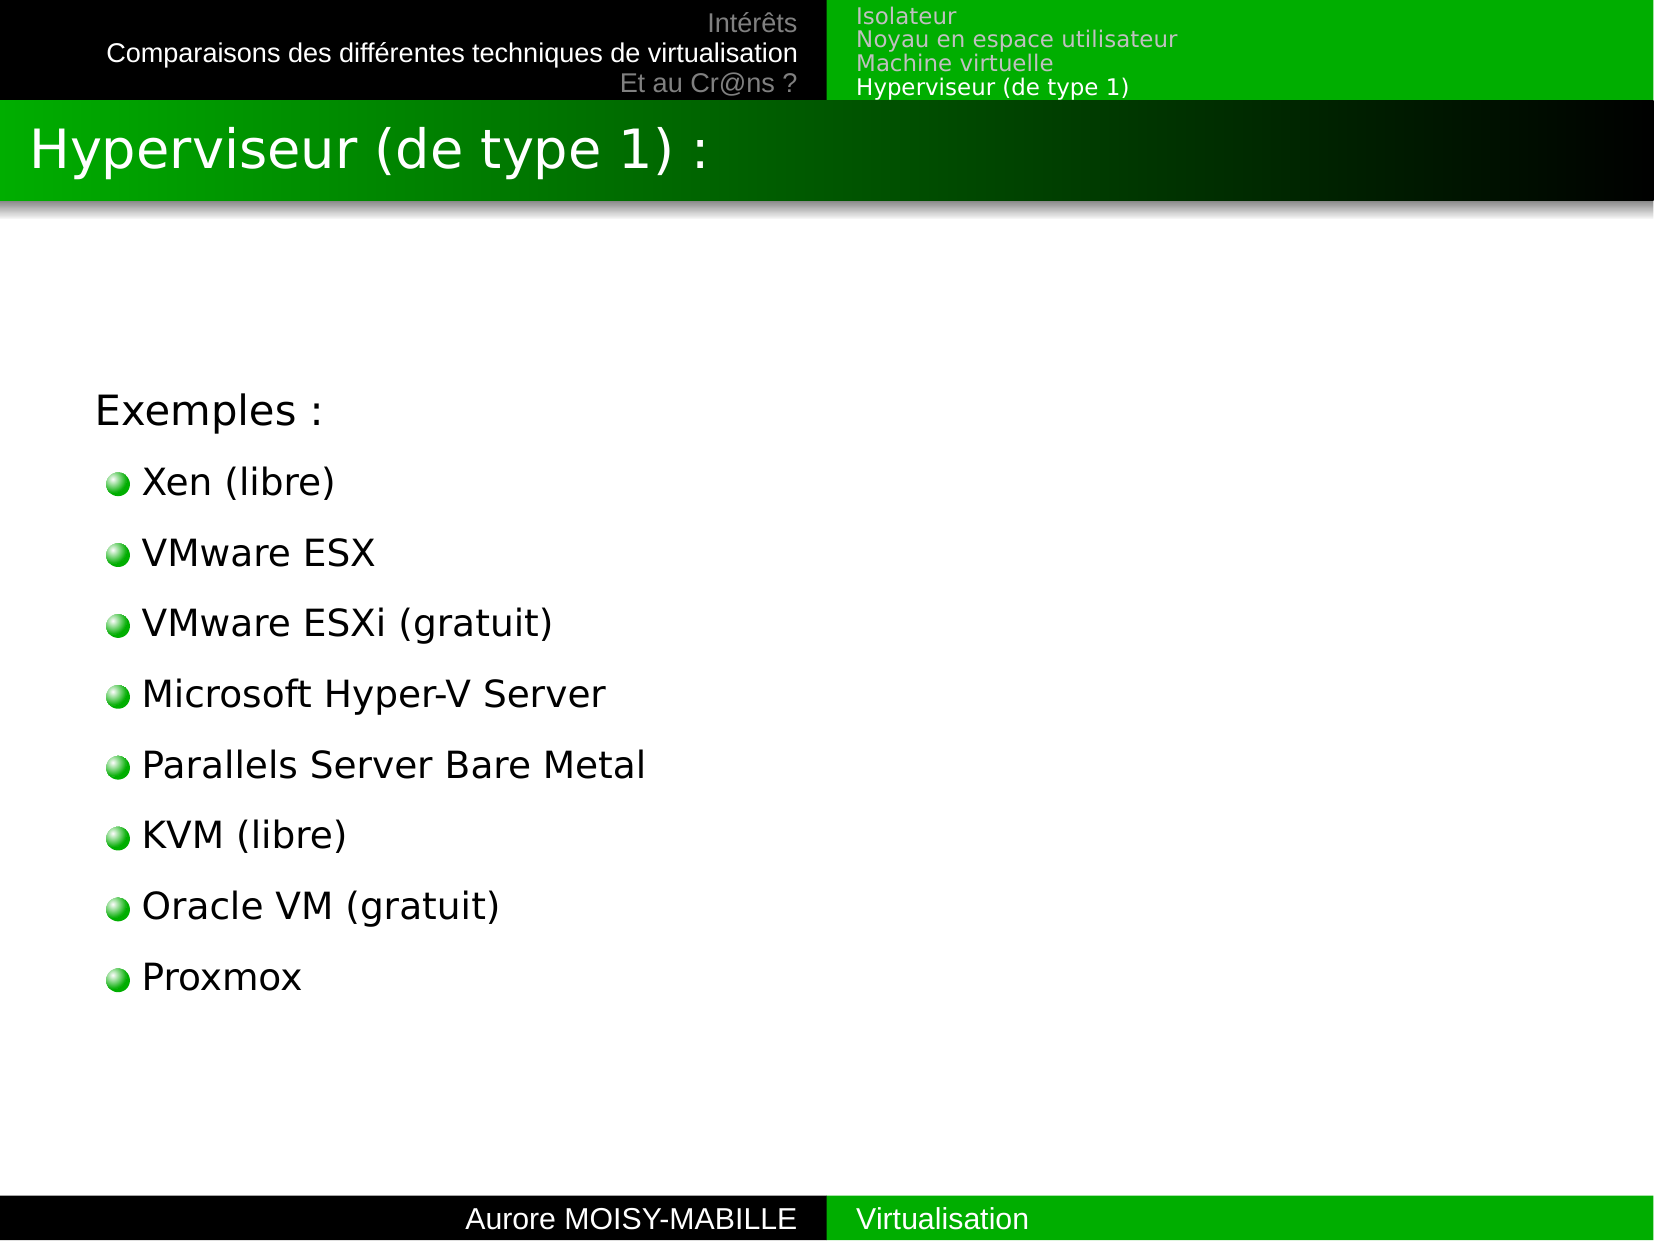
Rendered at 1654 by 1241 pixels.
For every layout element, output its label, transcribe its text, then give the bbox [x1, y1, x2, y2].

text_box [106, 614, 130, 638]
text_box [106, 472, 130, 497]
text_box [106, 685, 130, 709]
text_box [106, 543, 130, 567]
text_box Exemples : [94, 386, 567, 449]
text_box [106, 755, 130, 780]
text_box Aurore MOISY-MABILLE [0, 1202, 798, 1238]
text_box Hyperviseur (de type 1) : [29, 118, 1654, 184]
text_box [106, 826, 130, 851]
text_box [106, 897, 130, 922]
text_box Isolateur Noyau en espace utilisateur Machine virtuelle Hyperviseur (de type 1) [856, 5, 1625, 101]
text_box Intérêts Comparaisons des différentes techniques de virtualisation Et au Cr@ns ? [0, 7, 798, 99]
text_box [0, 0, 1654, 219]
text_box [0, 1195, 1654, 1241]
text_box [106, 968, 130, 993]
text_box Xen (libre) VMware ESX VMware ESXi (gratuit) Microsoft Hyper-V Server Parallels Server Bare Metal KVM (libre) Oracle VM (gratuit) Proxmox [141, 460, 981, 1034]
text_box Virtualisation [856, 1202, 1654, 1238]
